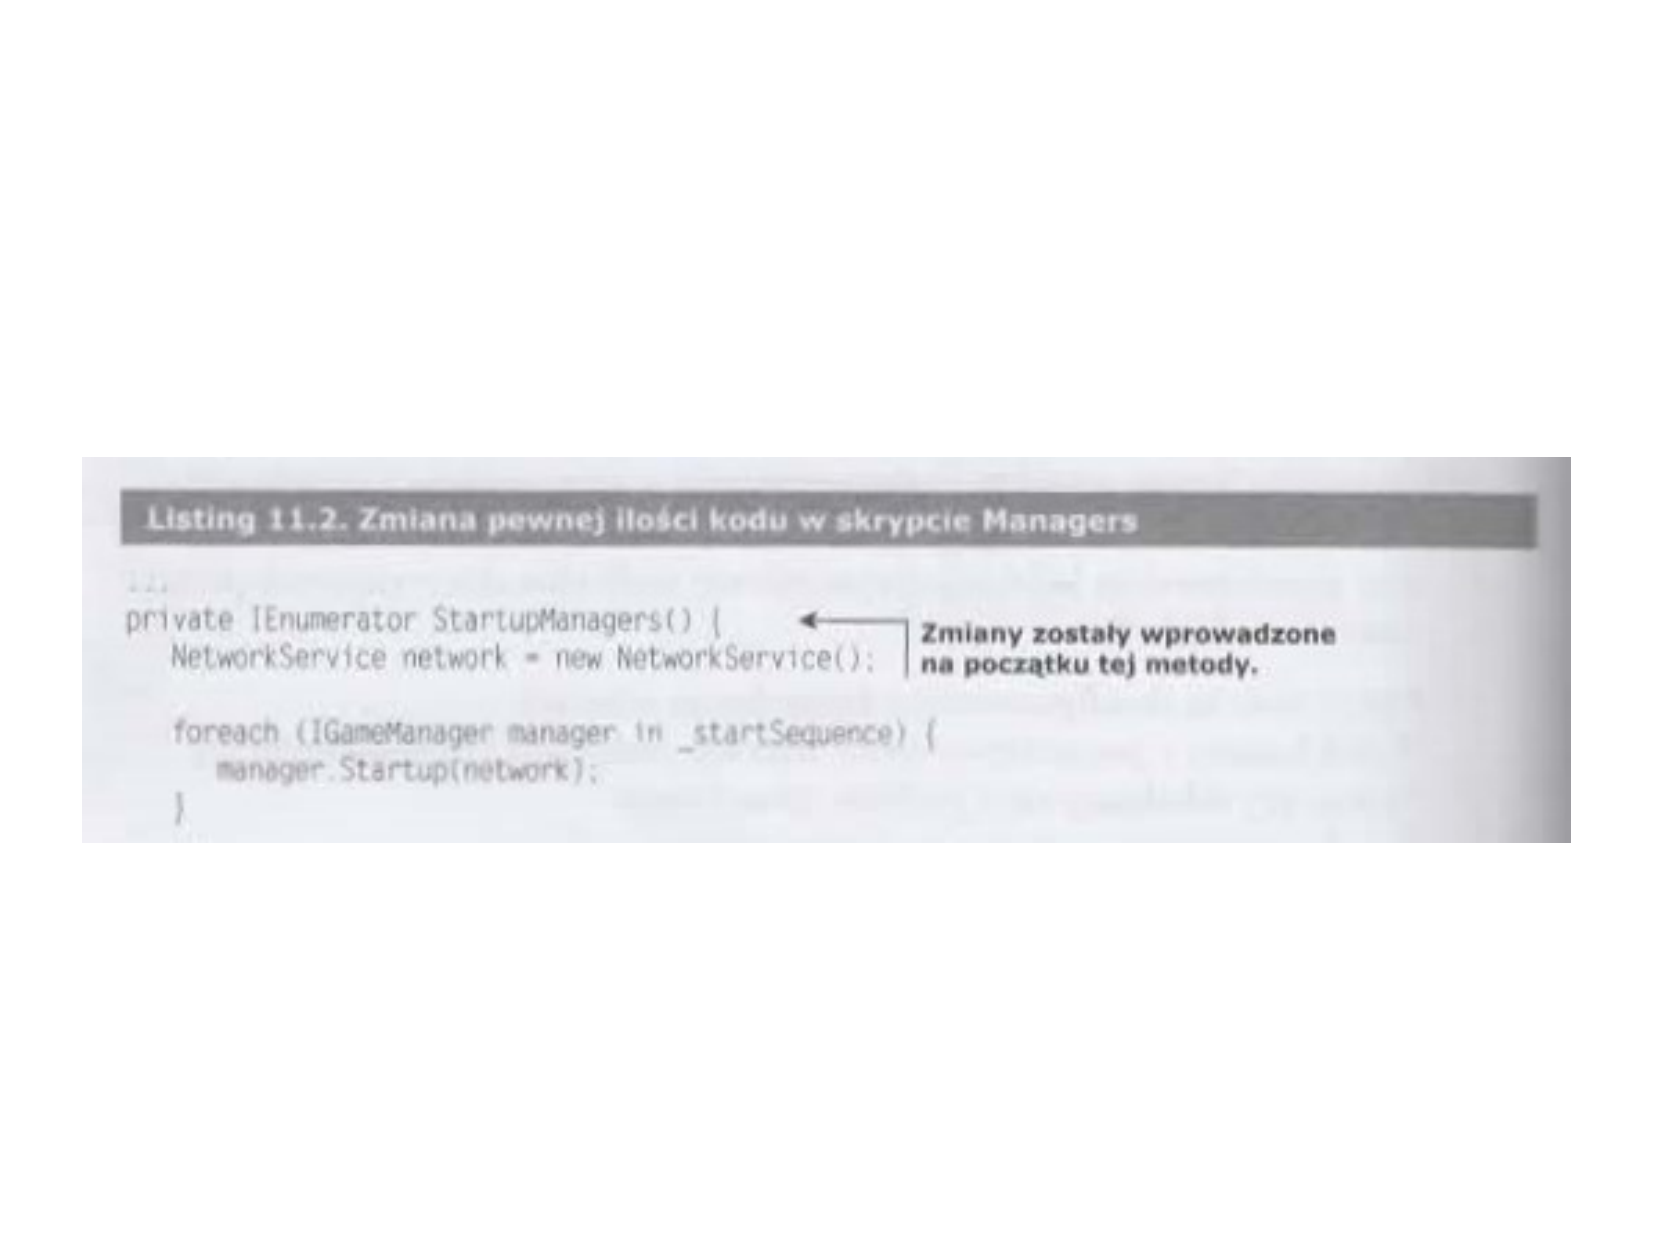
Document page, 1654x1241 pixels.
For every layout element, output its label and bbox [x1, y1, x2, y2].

picture [82, 457, 1571, 843]
